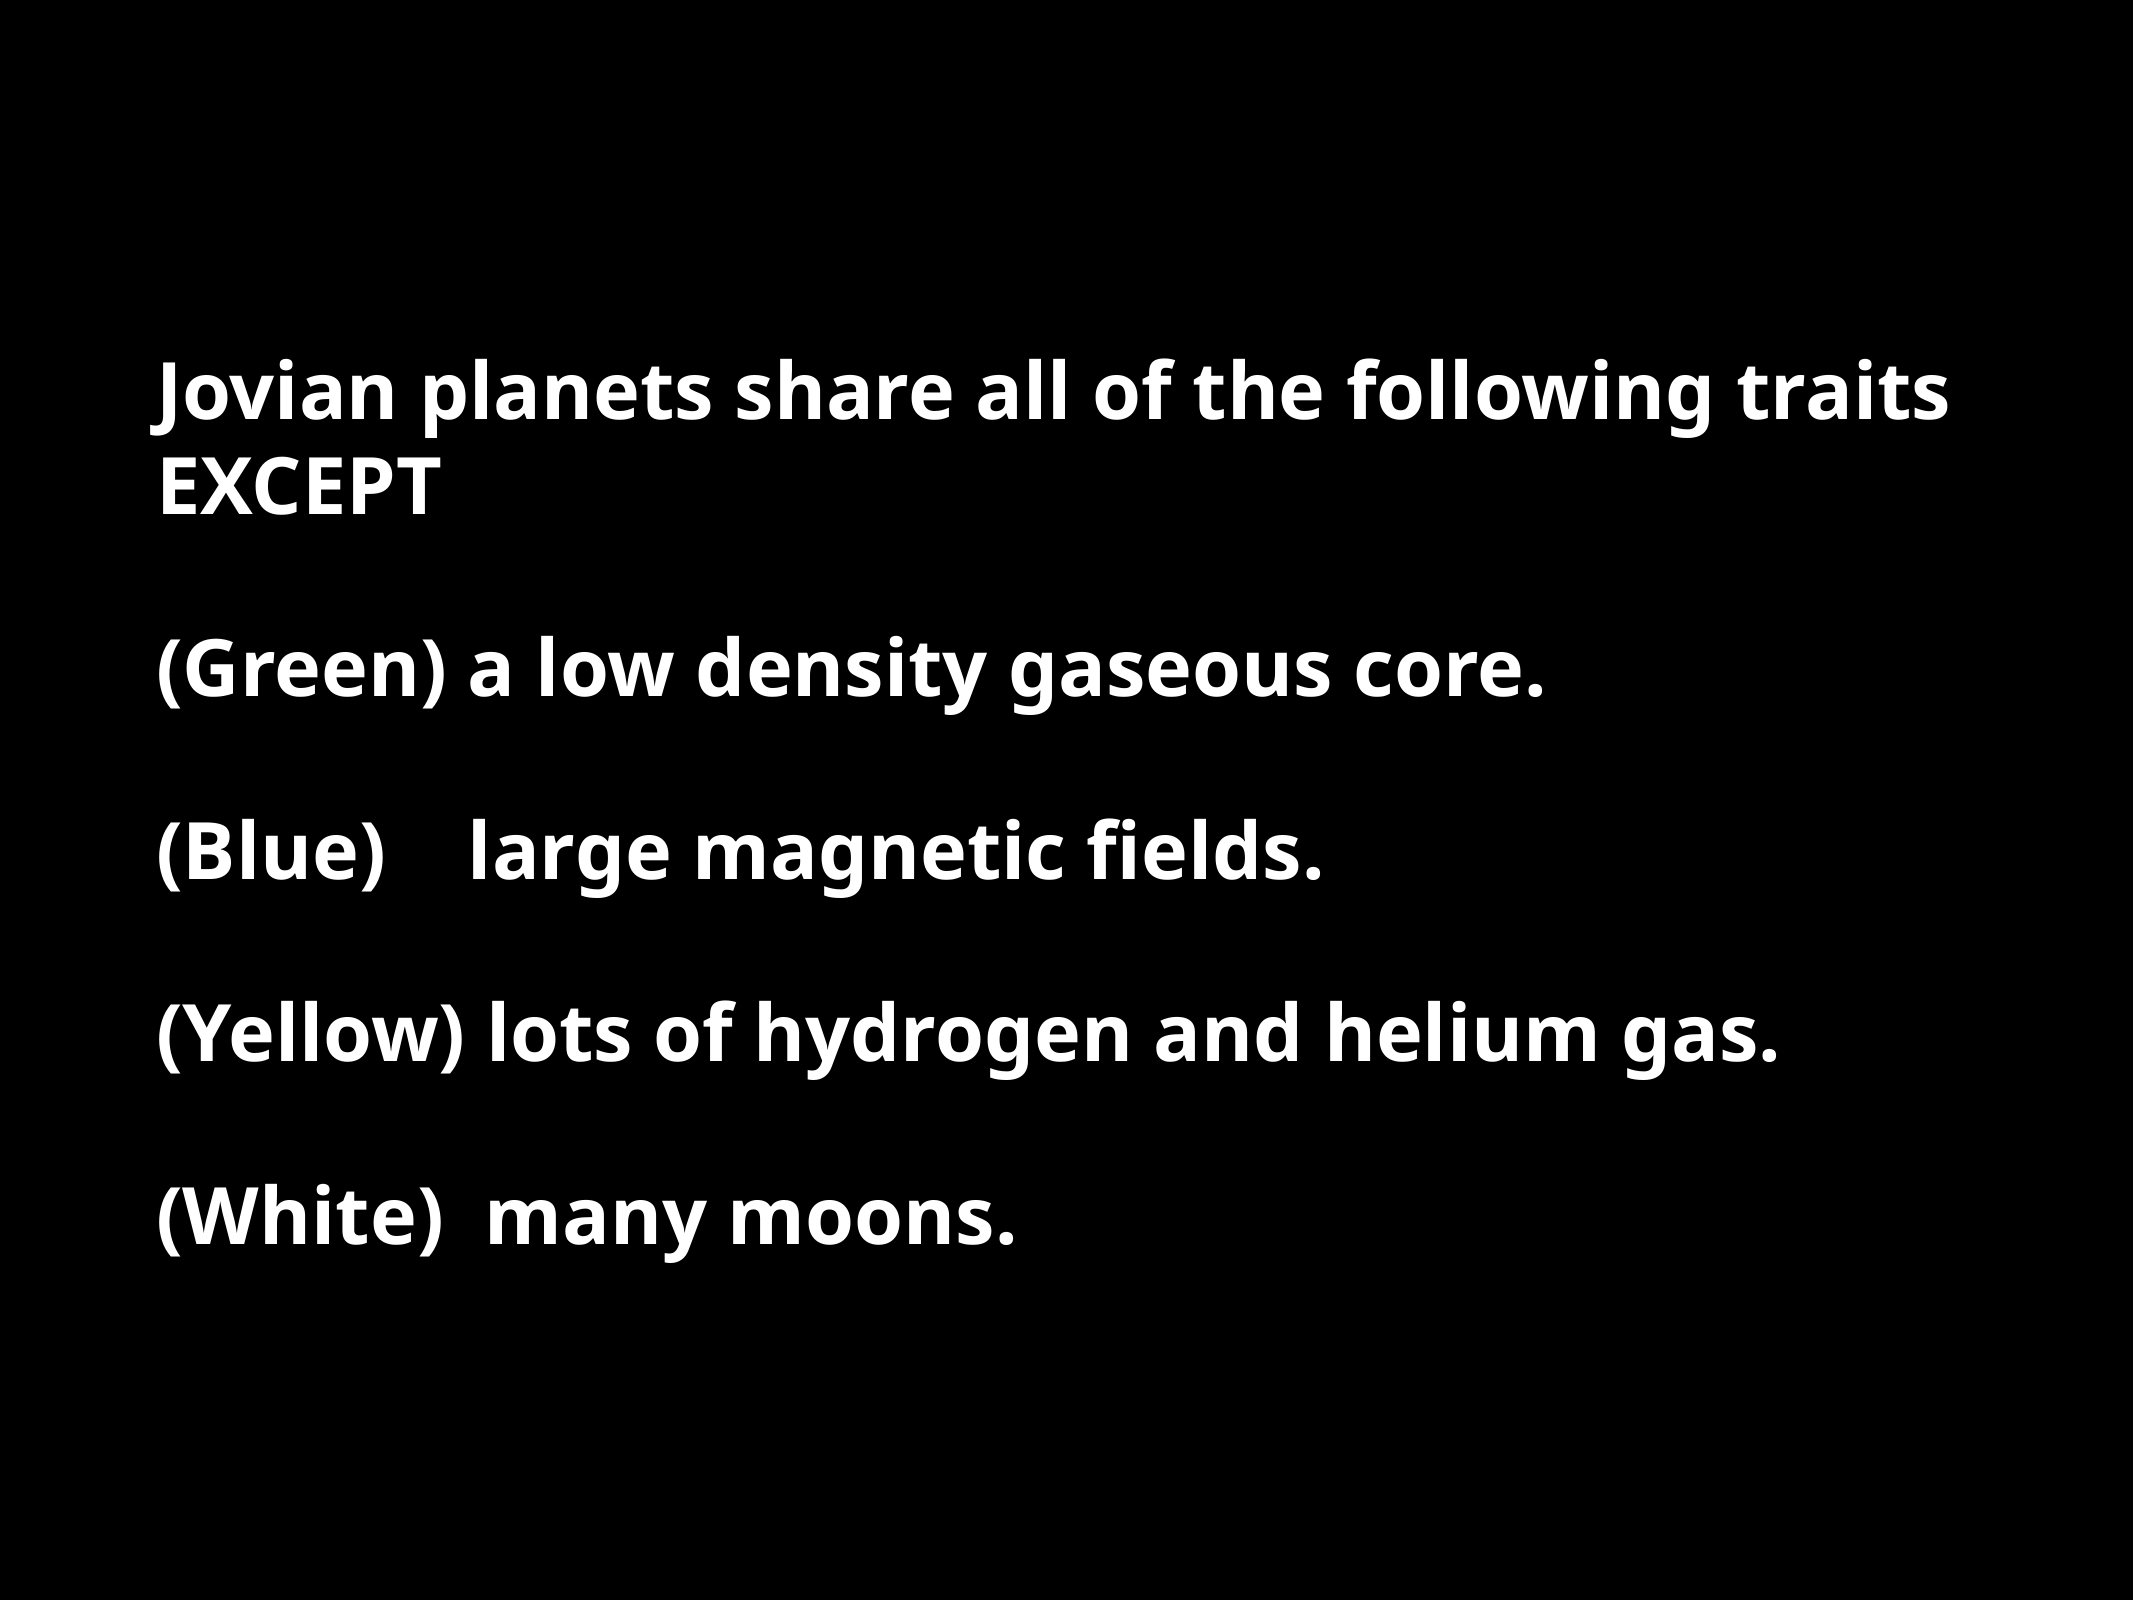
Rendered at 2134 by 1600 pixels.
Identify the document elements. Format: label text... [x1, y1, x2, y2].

list Jovian planets share all of the following traits EXCEPT (Green) a low density gaseous core. (Blue) large magnetic fields. (Yellow) lots of hydrogen and helium gas. (White) many moons. [156, 208, 2101, 1392]
